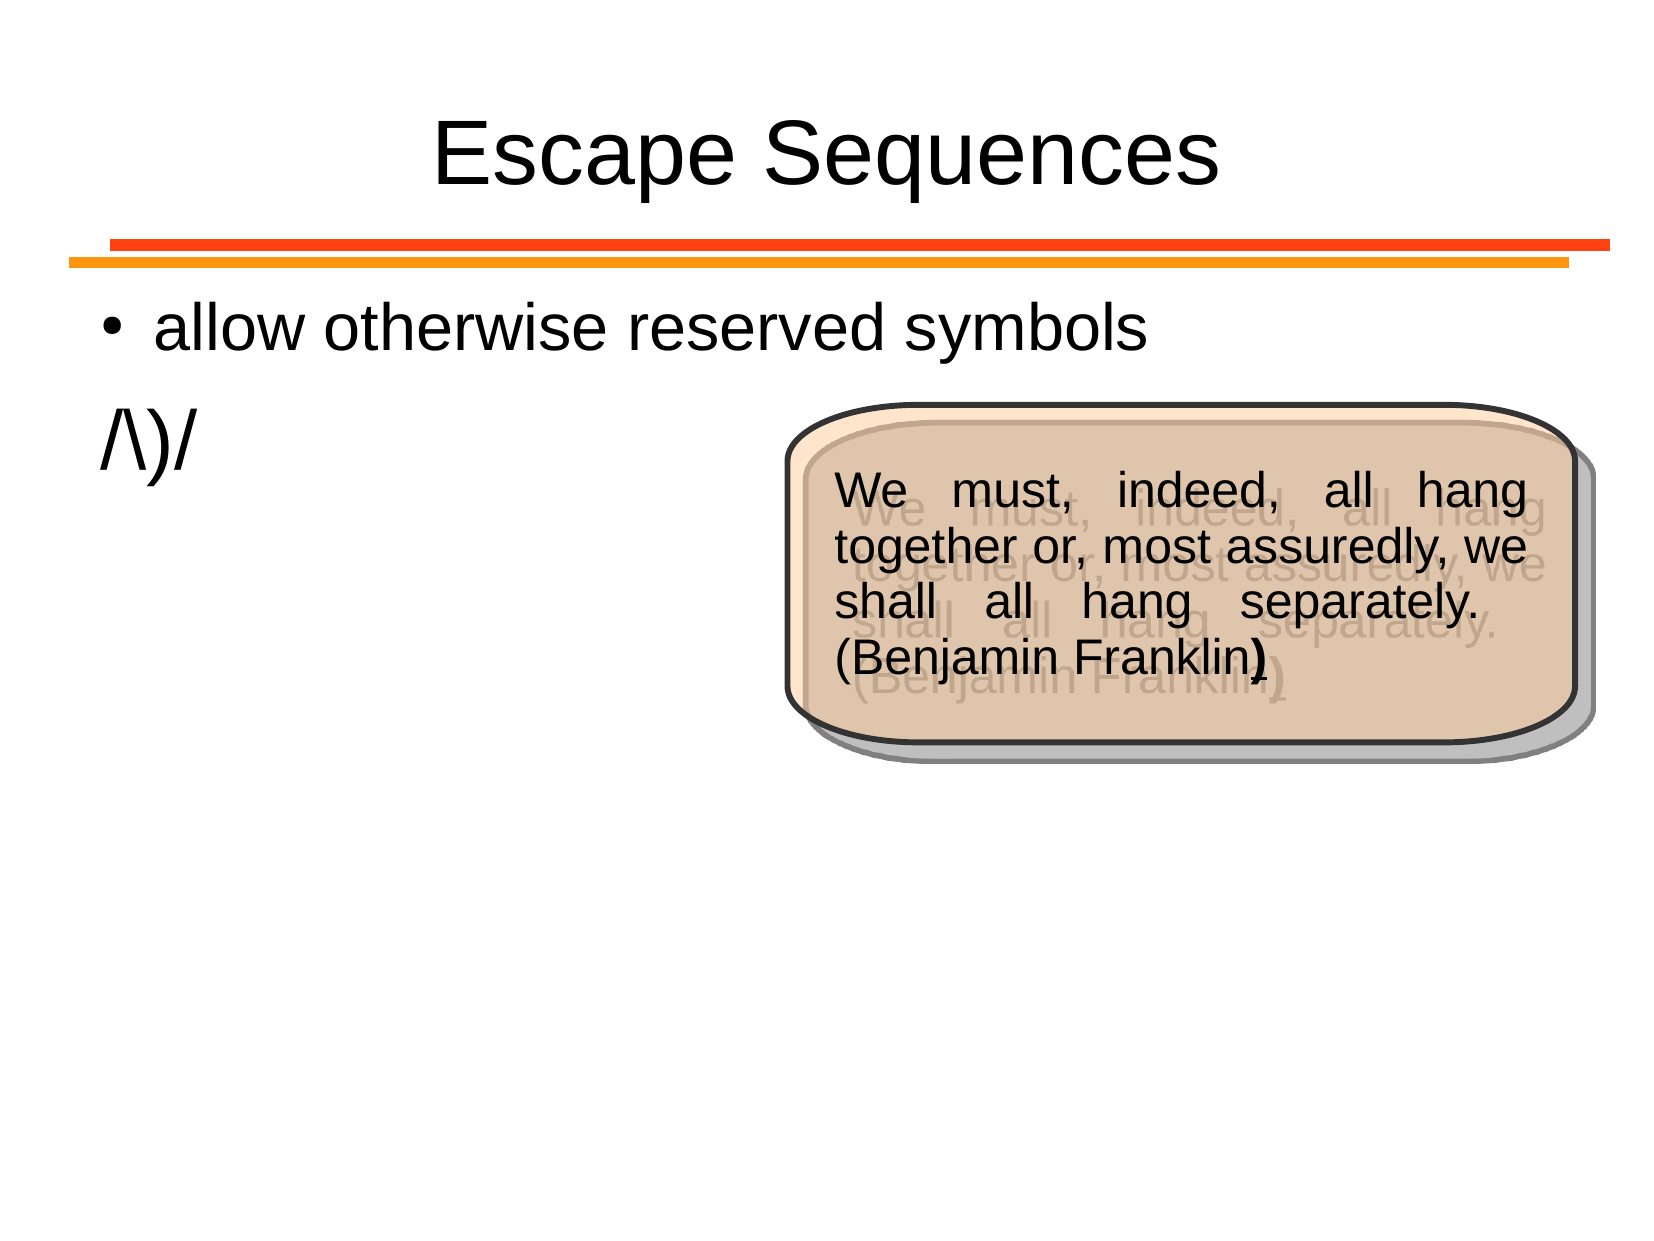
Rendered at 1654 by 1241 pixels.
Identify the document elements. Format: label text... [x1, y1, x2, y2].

text_box We must, indeed, all hang together or, most assuredly, we shall all hang separately. (Benjamin Franklin) [787, 404, 1576, 743]
list allow otherwise reserved symbols /\)/ [82, 290, 1571, 1094]
title Escape Sequences [82, 56, 1571, 250]
